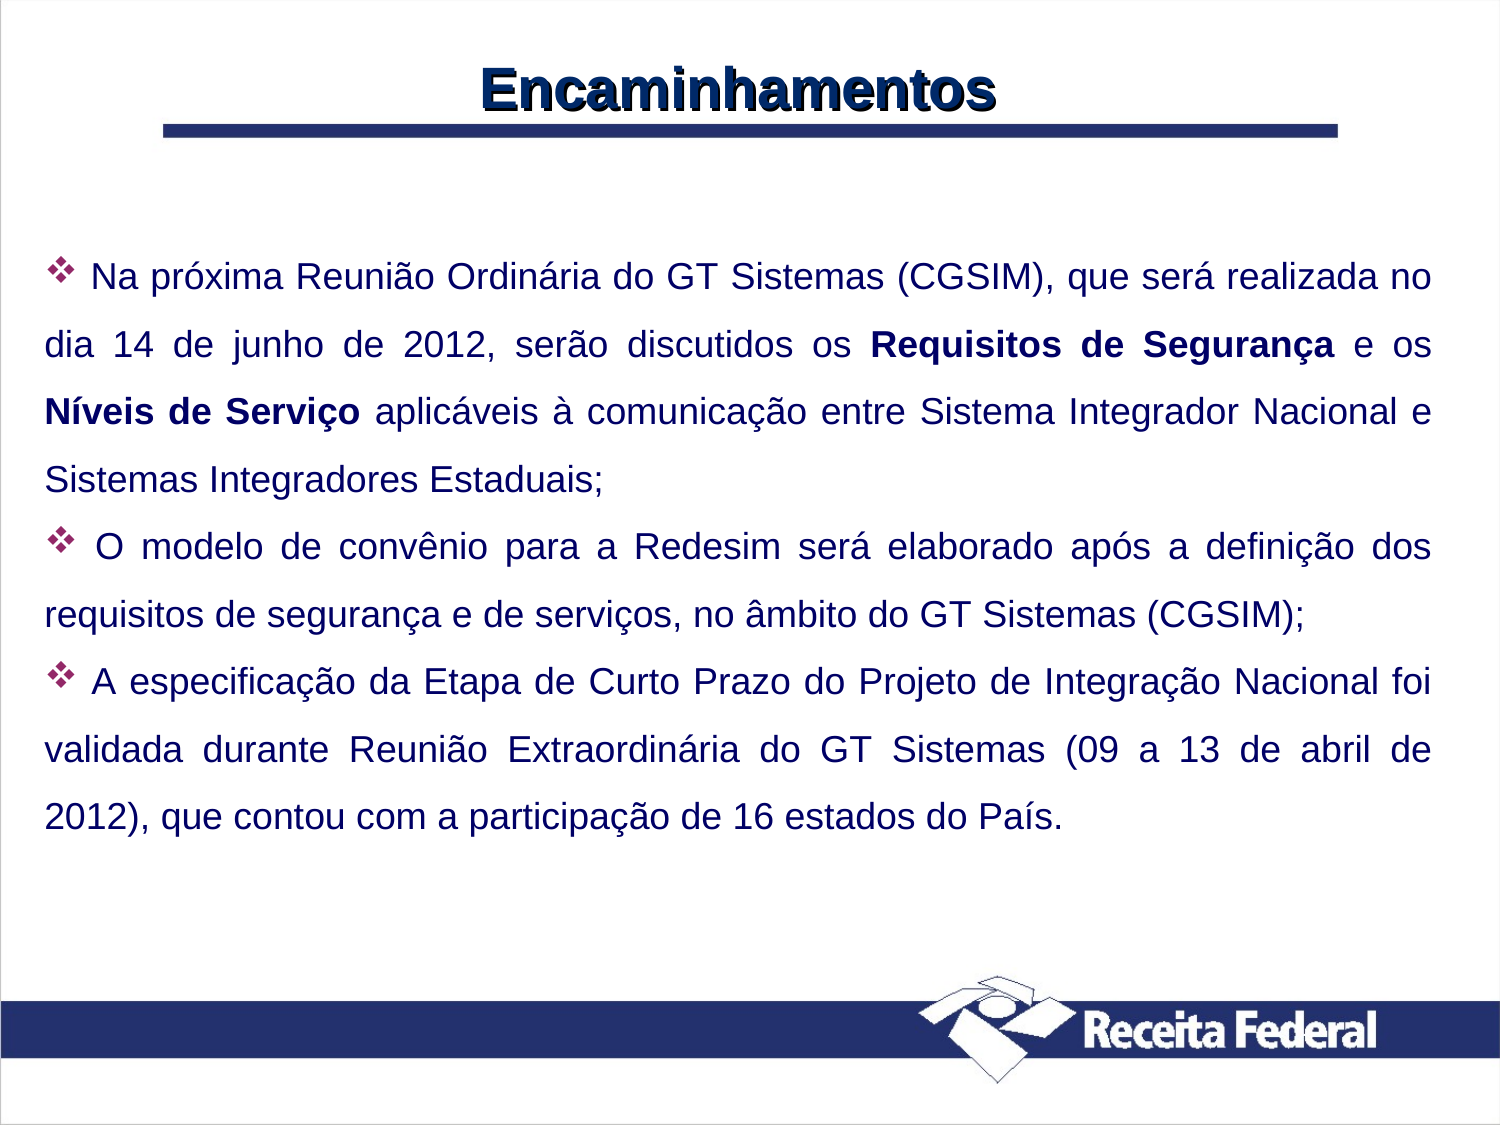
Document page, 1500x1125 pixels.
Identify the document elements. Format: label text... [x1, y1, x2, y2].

text_box Encaminhamentos [100, 42, 1393, 129]
picture [0, 0, 1500, 1125]
text_box Na próxima Reunião Ordinária do GT Sistemas (CGSIM), que será realizada no dia 14 de junho de 2012, serão discutidos os Requisitos de Segurança e os Níveis de Serviço aplicáveis à comunicação entre Sistema Integrador Nacional e Sistemas Integradores Estaduais; O modelo de convênio para a Redesim será elaborado após a definição dos requisitos de segurança e de serviços, no âmbito do GT Sistemas (CGSIM); A especificação da Etapa de Curto Prazo do Projeto de Integração Nacional foi validada durante Reunião Extraordinária do GT Sistemas (09 a 13 de abril de 2012), que contou com a participação de 16 estados do País. [29, 177, 1447, 846]
